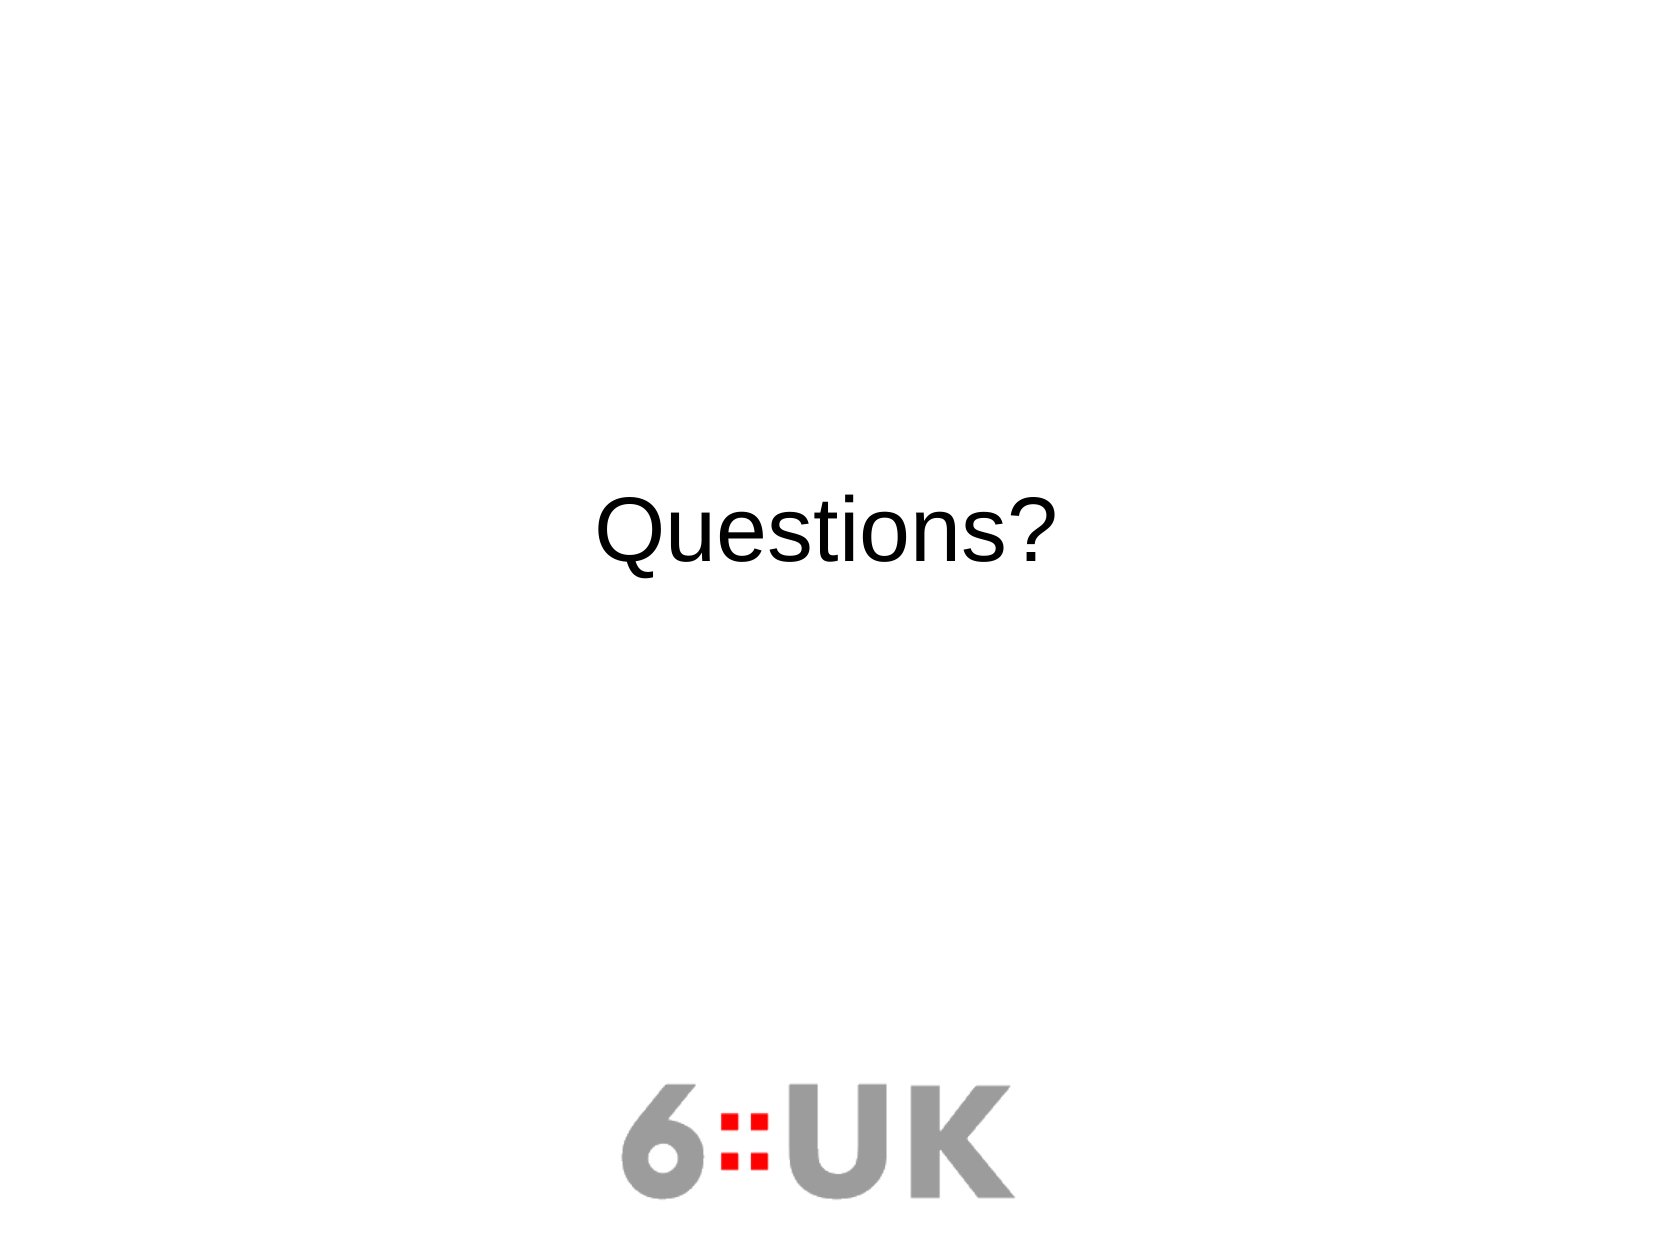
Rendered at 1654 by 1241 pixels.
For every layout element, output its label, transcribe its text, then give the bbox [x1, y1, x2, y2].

subtitle Questions? [82, 49, 1571, 1010]
picture [610, 1010, 1028, 1241]
